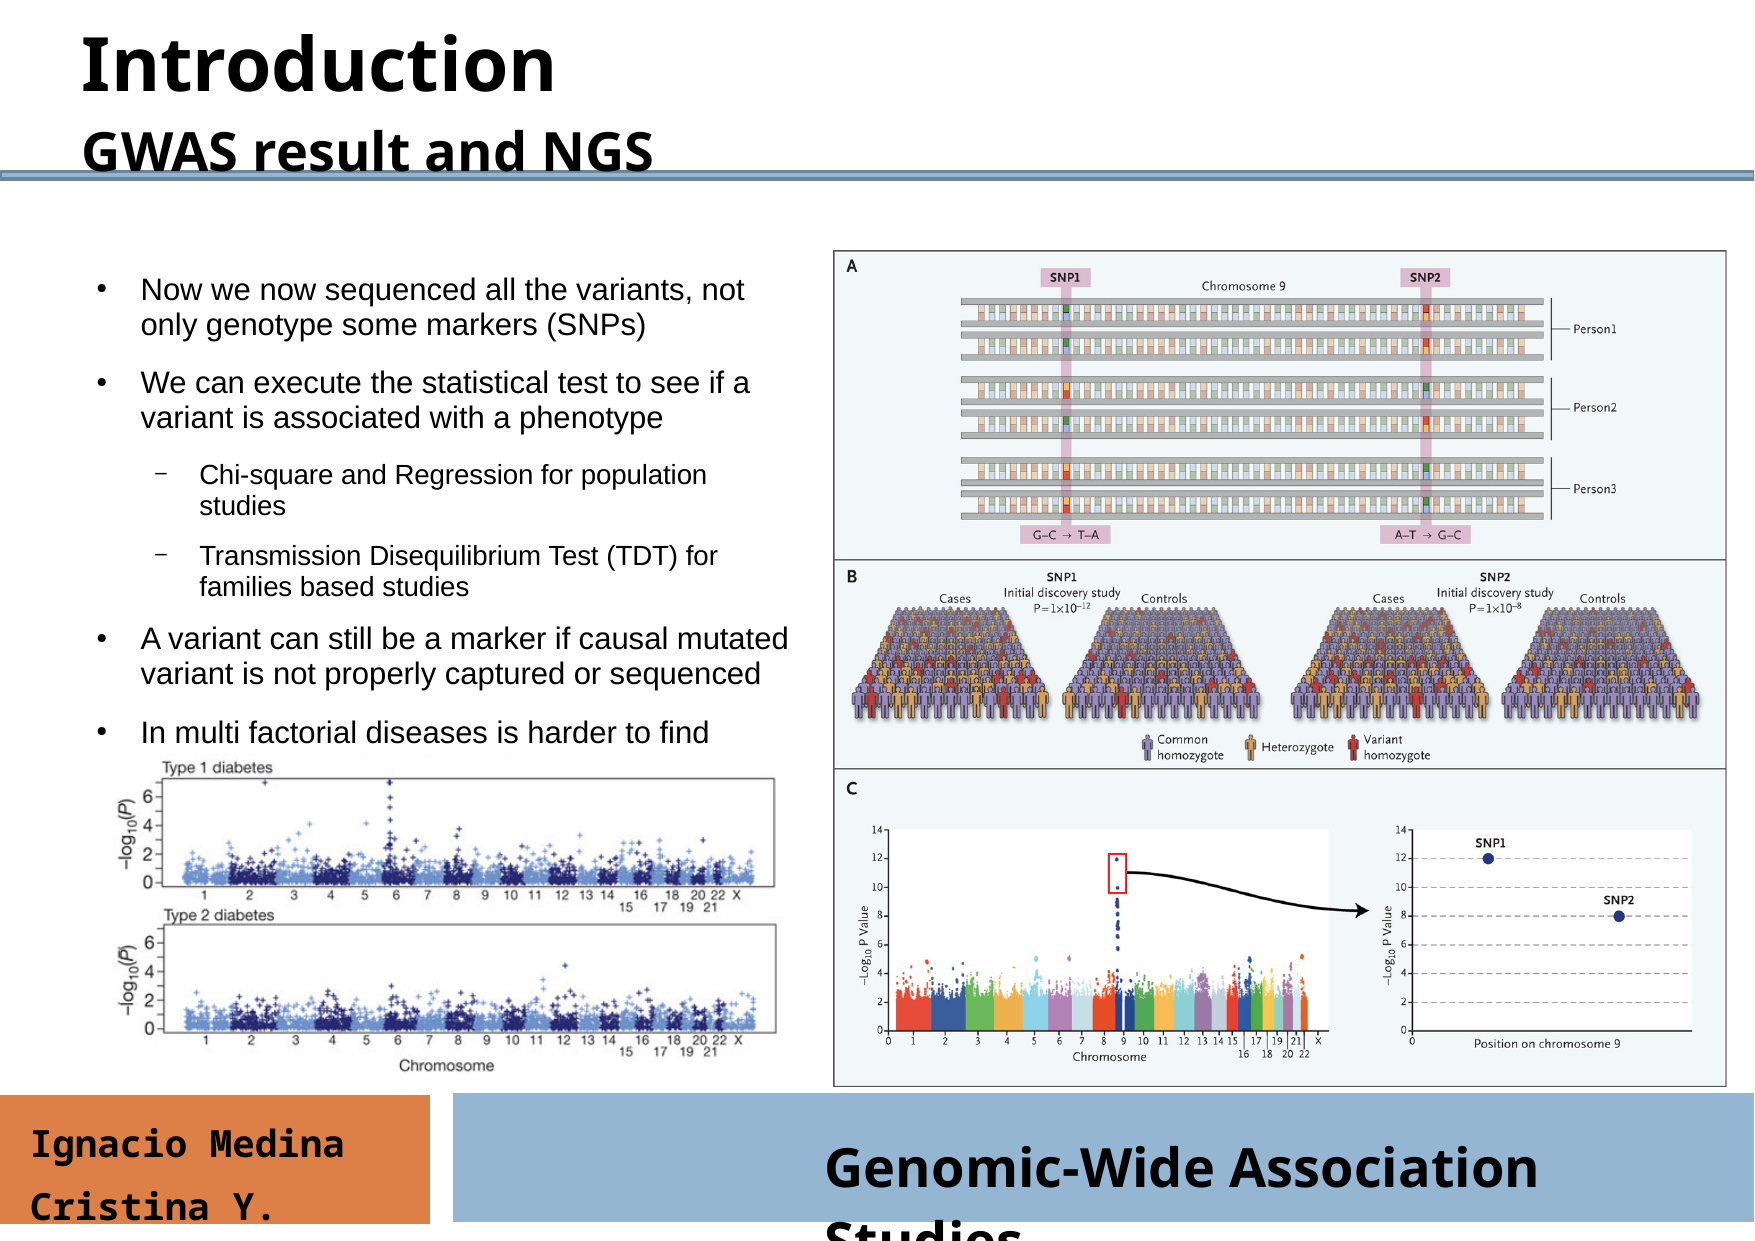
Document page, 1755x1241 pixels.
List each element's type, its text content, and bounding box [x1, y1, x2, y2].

list Now we now sequenced all the variants, not only genotype some markers (SNPs) We can execute the statistical test to see if a variant is associated with a phenotype Chi-square and Regression for population studies Transmission Disequilibrium Test (TDT) for families based studies A variant can still be a marker if causal mutated variant is not properly captured or sequenced In multi factorial diseases is harder to find causal variants [81, 272, 801, 808]
text_box Genomic-Wide Association Studies [810, 1122, 1726, 1200]
text_box Introduction GWAS result and NGS [67, 3, 1688, 168]
text_box Ignacio Medina Cristina Y. González [15, 1110, 421, 1213]
picture [833, 250, 1727, 1087]
picture [113, 753, 788, 1085]
text_box [0, 171, 1754, 179]
